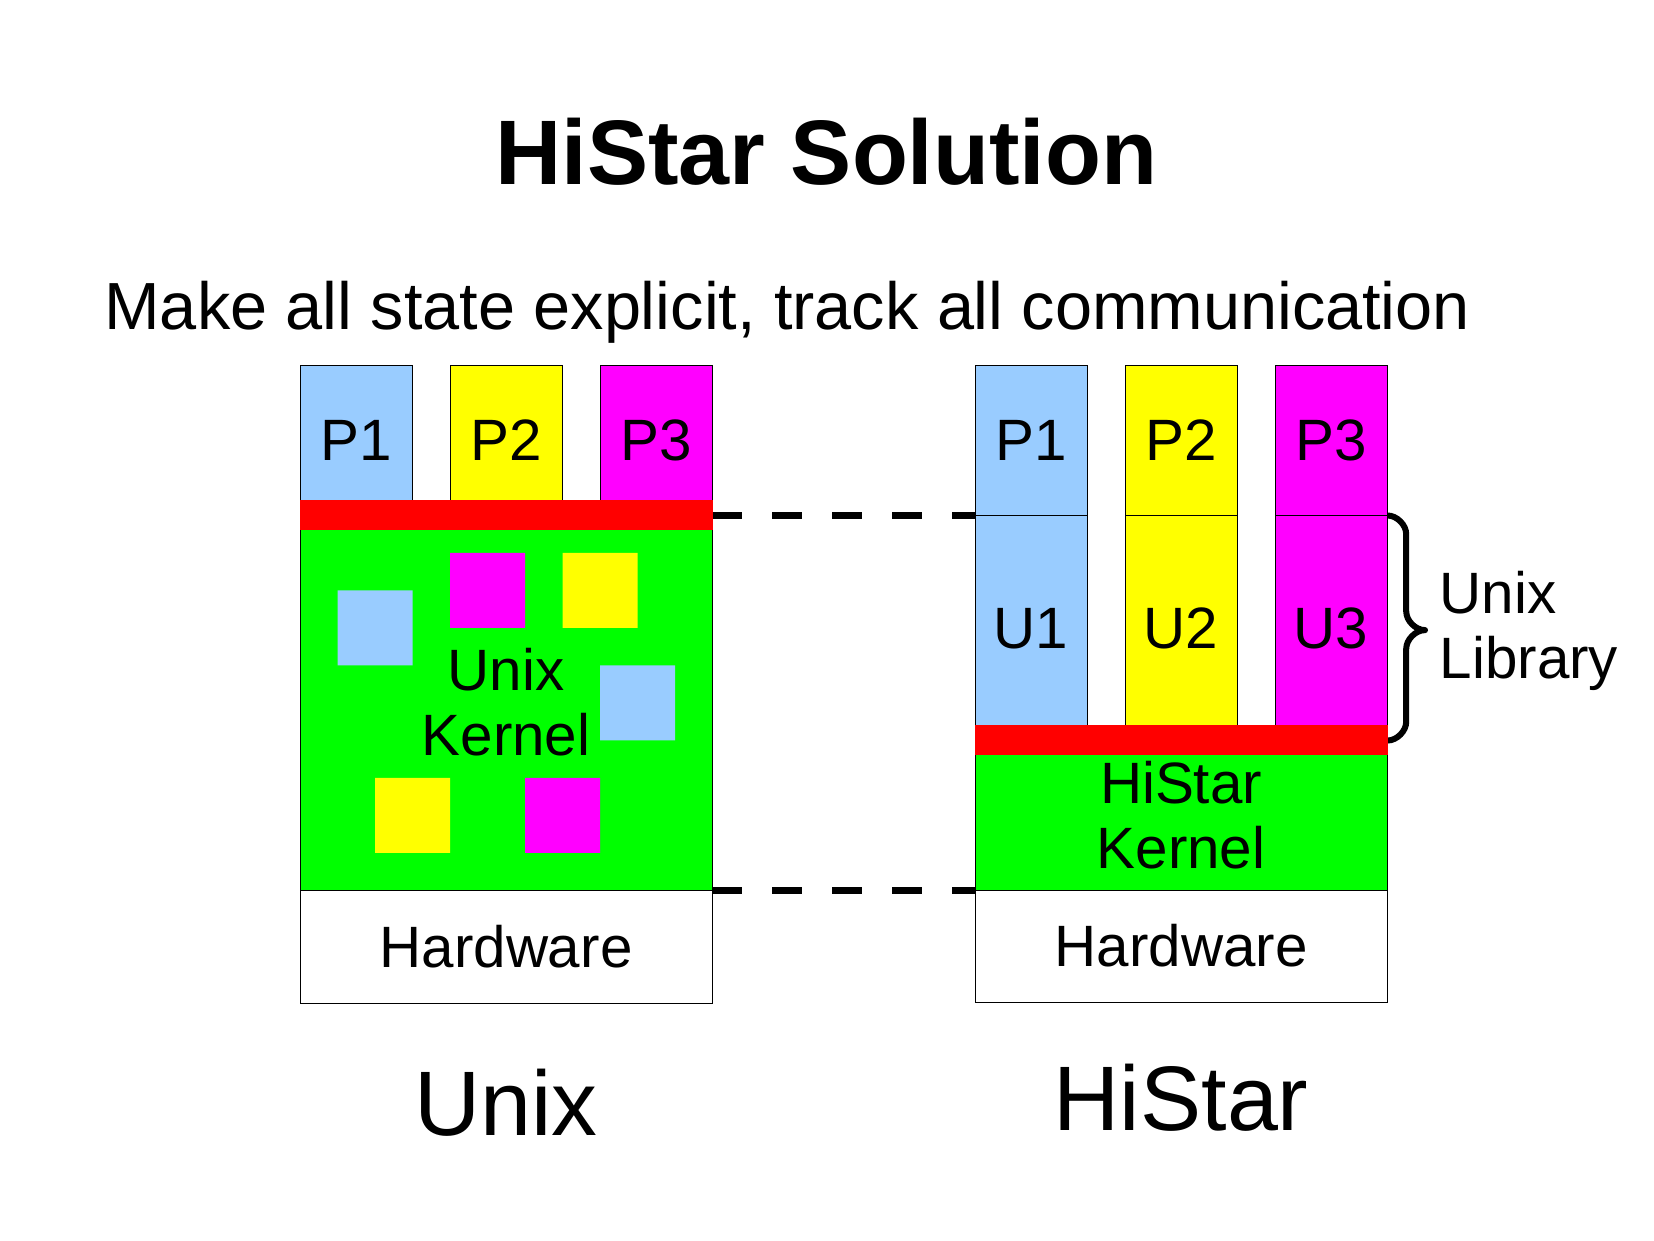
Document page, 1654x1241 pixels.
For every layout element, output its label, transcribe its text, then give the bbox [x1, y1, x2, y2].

title HiStar Solution [82, 49, 1571, 257]
text_box Unix Library [1576, 552, 1651, 698]
text_box Unix [300, 1088, 713, 1163]
text_box HiStar [975, 1088, 1388, 1158]
list Make all state explicit, track all communication [86, 268, 1576, 1088]
